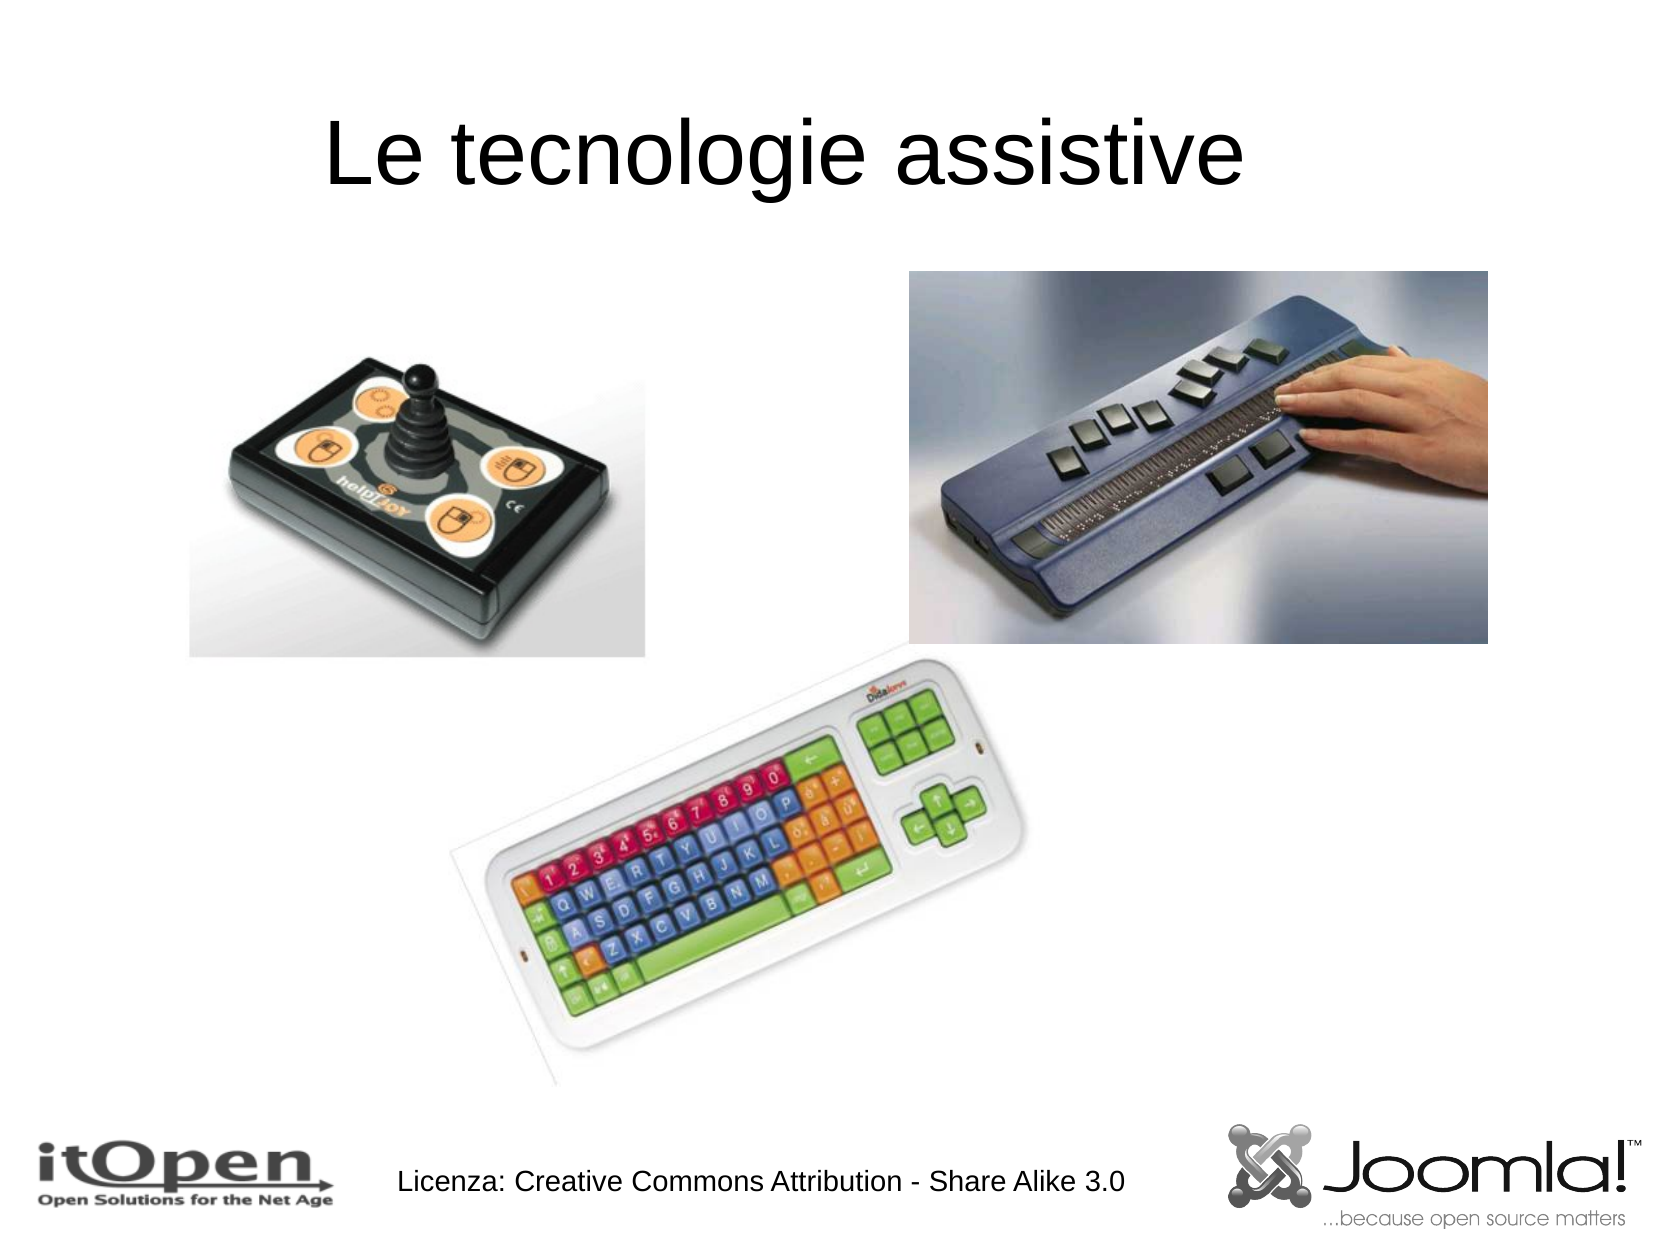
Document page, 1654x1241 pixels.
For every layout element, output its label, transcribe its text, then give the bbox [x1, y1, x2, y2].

title Le tecnologie assistive [41, 49, 1530, 257]
picture [185, 256, 1488, 1087]
